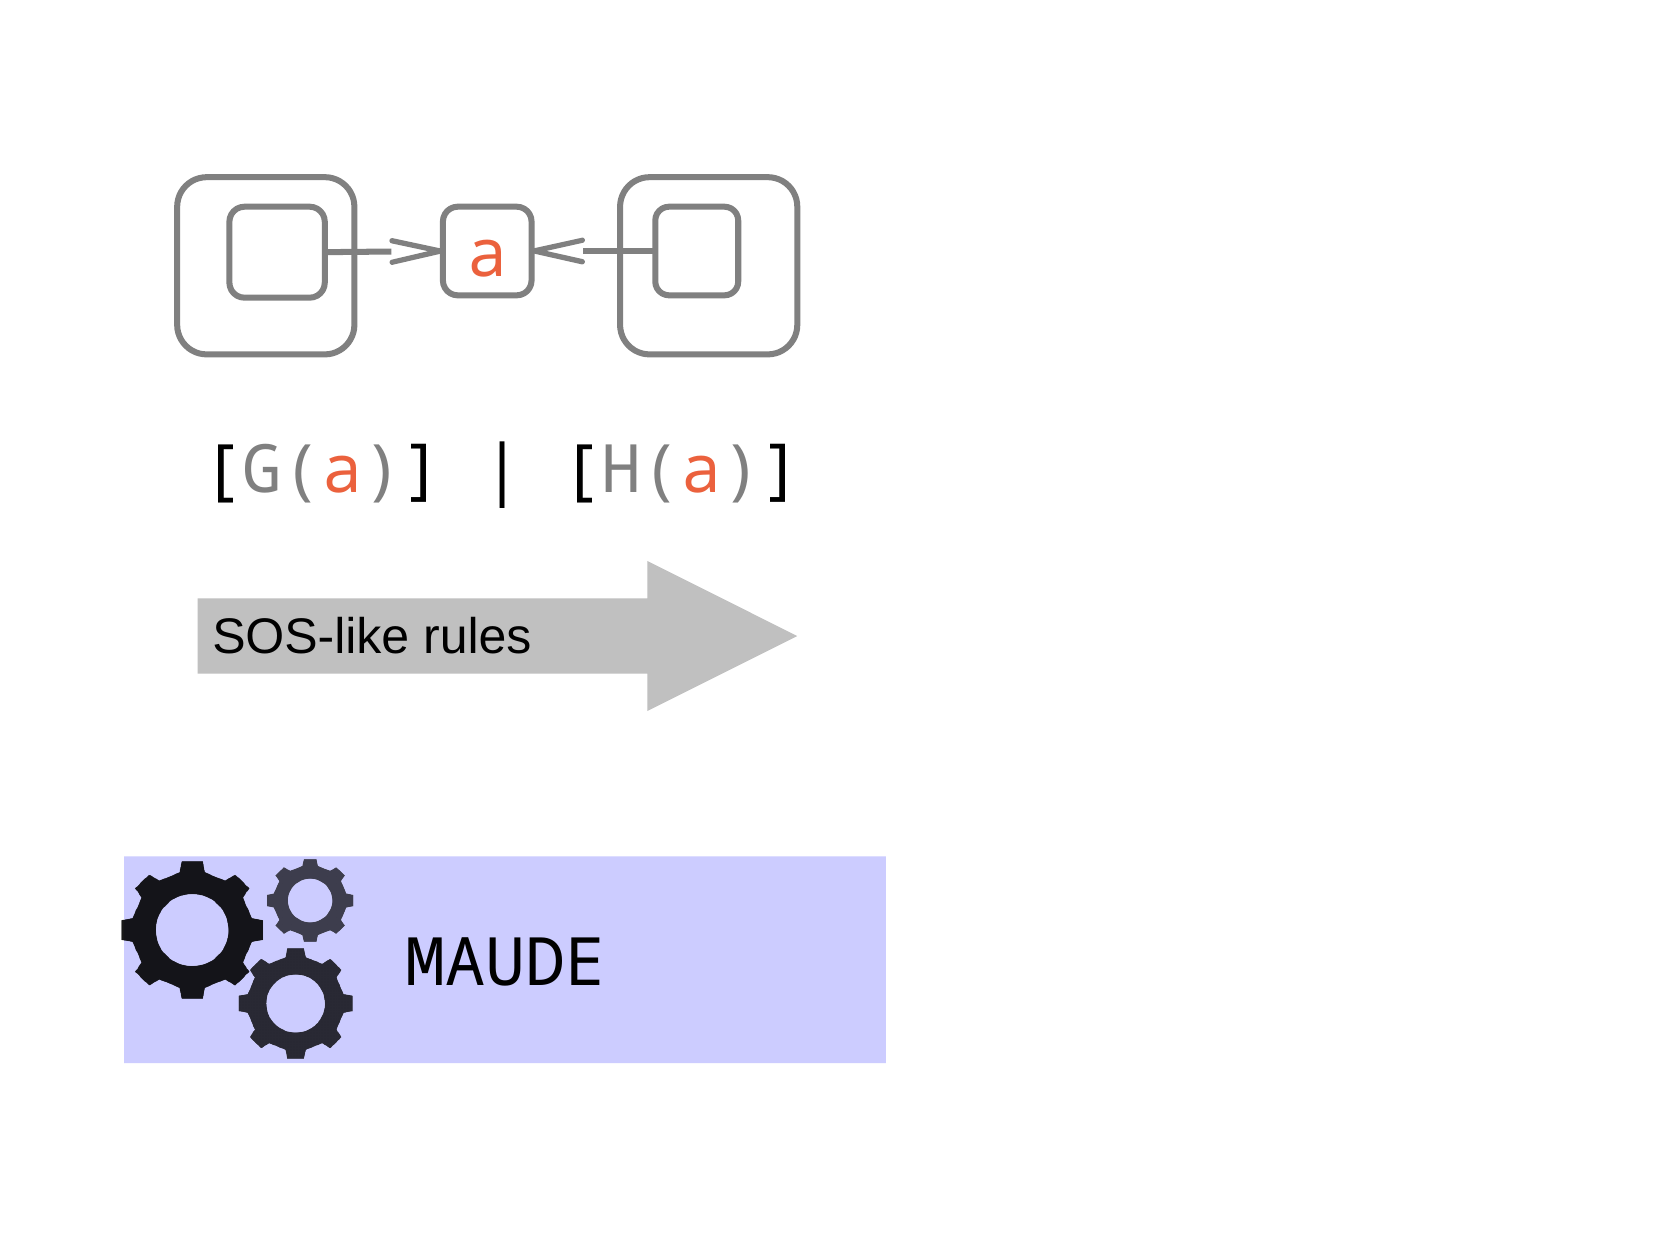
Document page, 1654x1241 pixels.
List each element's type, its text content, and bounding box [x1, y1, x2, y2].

text_box SOS-like rules [197, 560, 798, 712]
text_box a [442, 206, 532, 296]
text_box [G(a)] | [H(a)] [147, 413, 857, 515]
text_box MAUDE [124, 856, 886, 1064]
picture [118, 856, 355, 1063]
